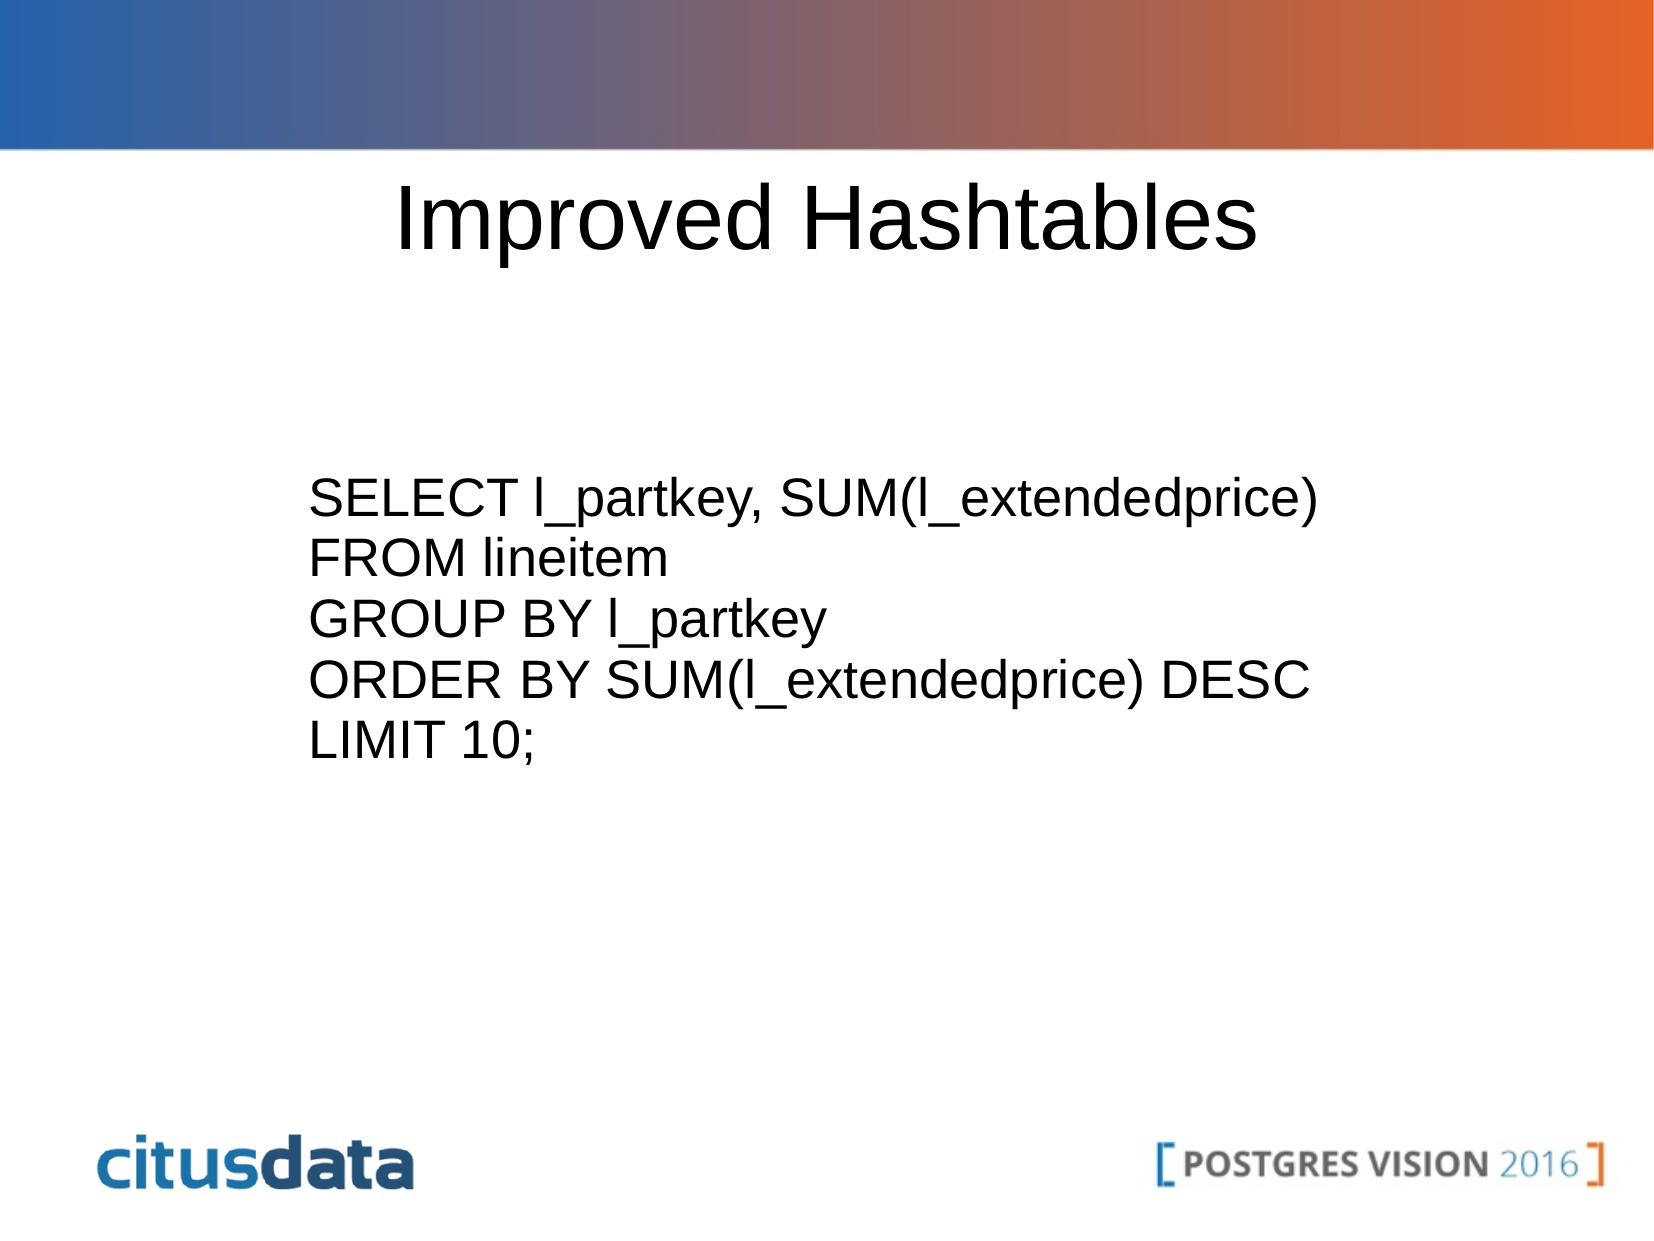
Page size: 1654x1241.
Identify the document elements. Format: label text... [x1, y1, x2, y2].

text_box SELECT l_partkey, SUM(l_extendedprice) FROM lineitem GROUP BY l_partkey ORDER BY SUM(l_extendedprice) DESC LIMIT 10; [293, 460, 1419, 834]
title Improved Hashtables [82, 114, 1571, 322]
picture [0, 0, 1654, 1241]
